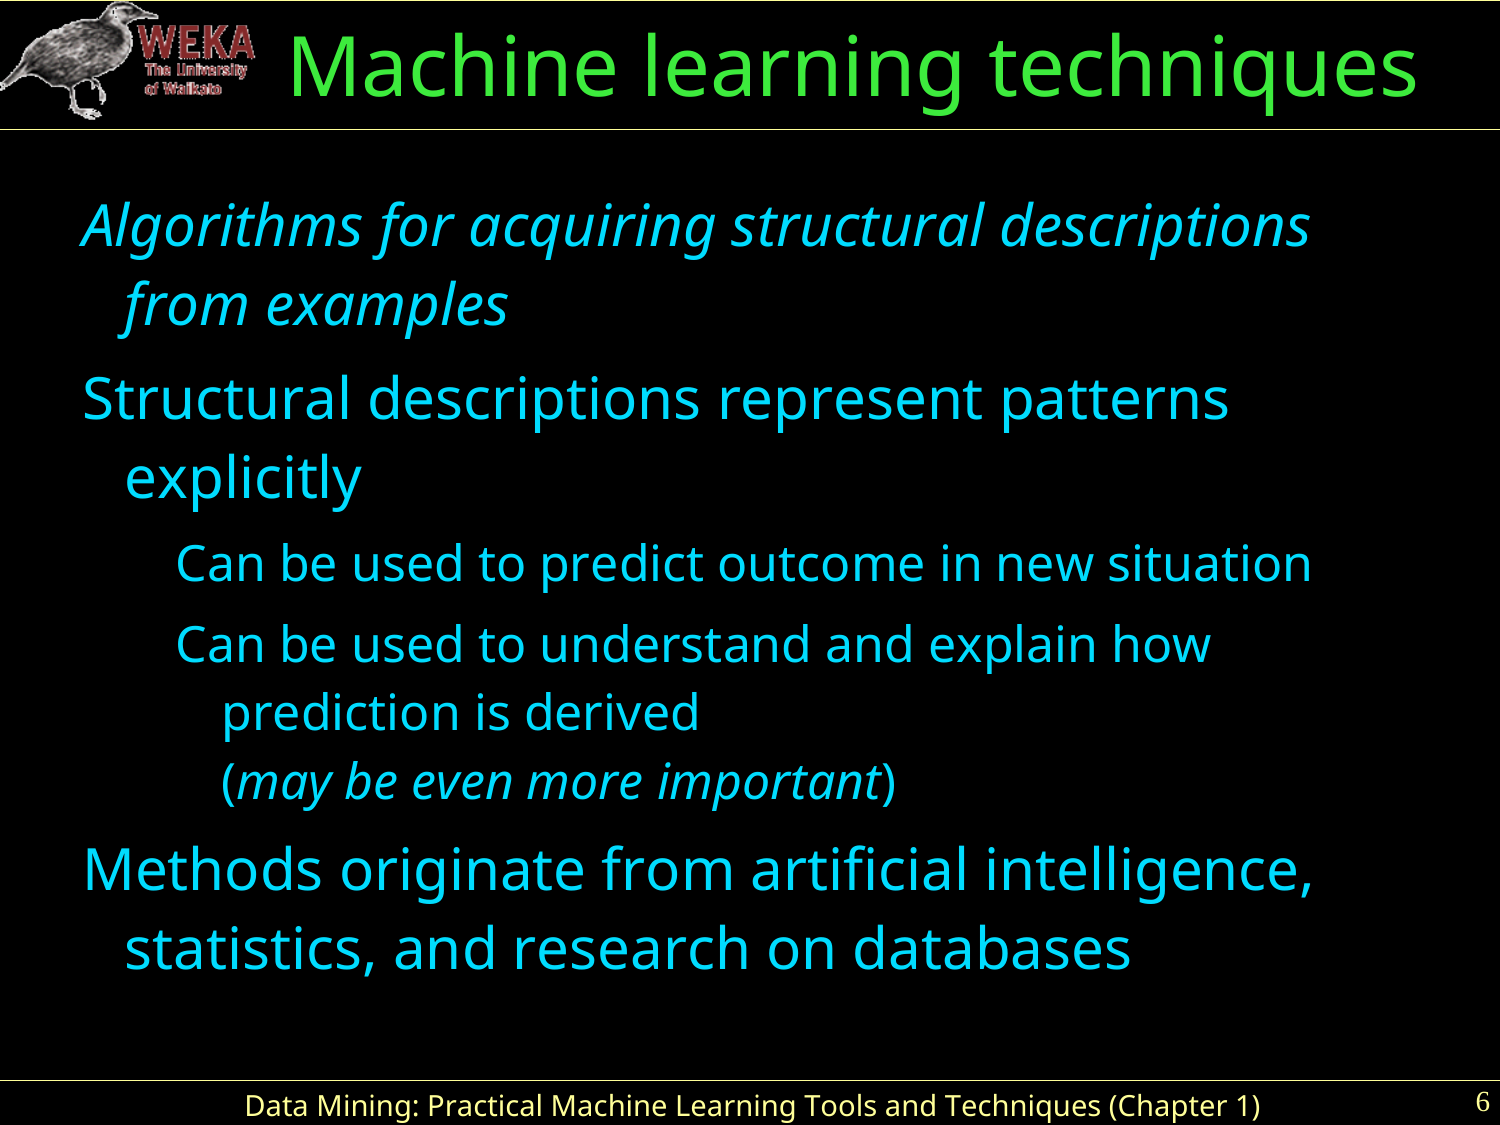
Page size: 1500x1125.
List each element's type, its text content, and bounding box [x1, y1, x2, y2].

title Machine learning techniques [295, 0, 1486, 166]
list Algorithms for acquiring structural descriptions from examples Structural descriptions represent patterns explicitly Can be used to predict outcome in new situation Can be used to understand and explain how prediction is derived (may be even more important) Methods originate from artificial intelligence, statistics, and research on databases [67, 177, 1418, 1108]
picture [0, 1, 266, 129]
